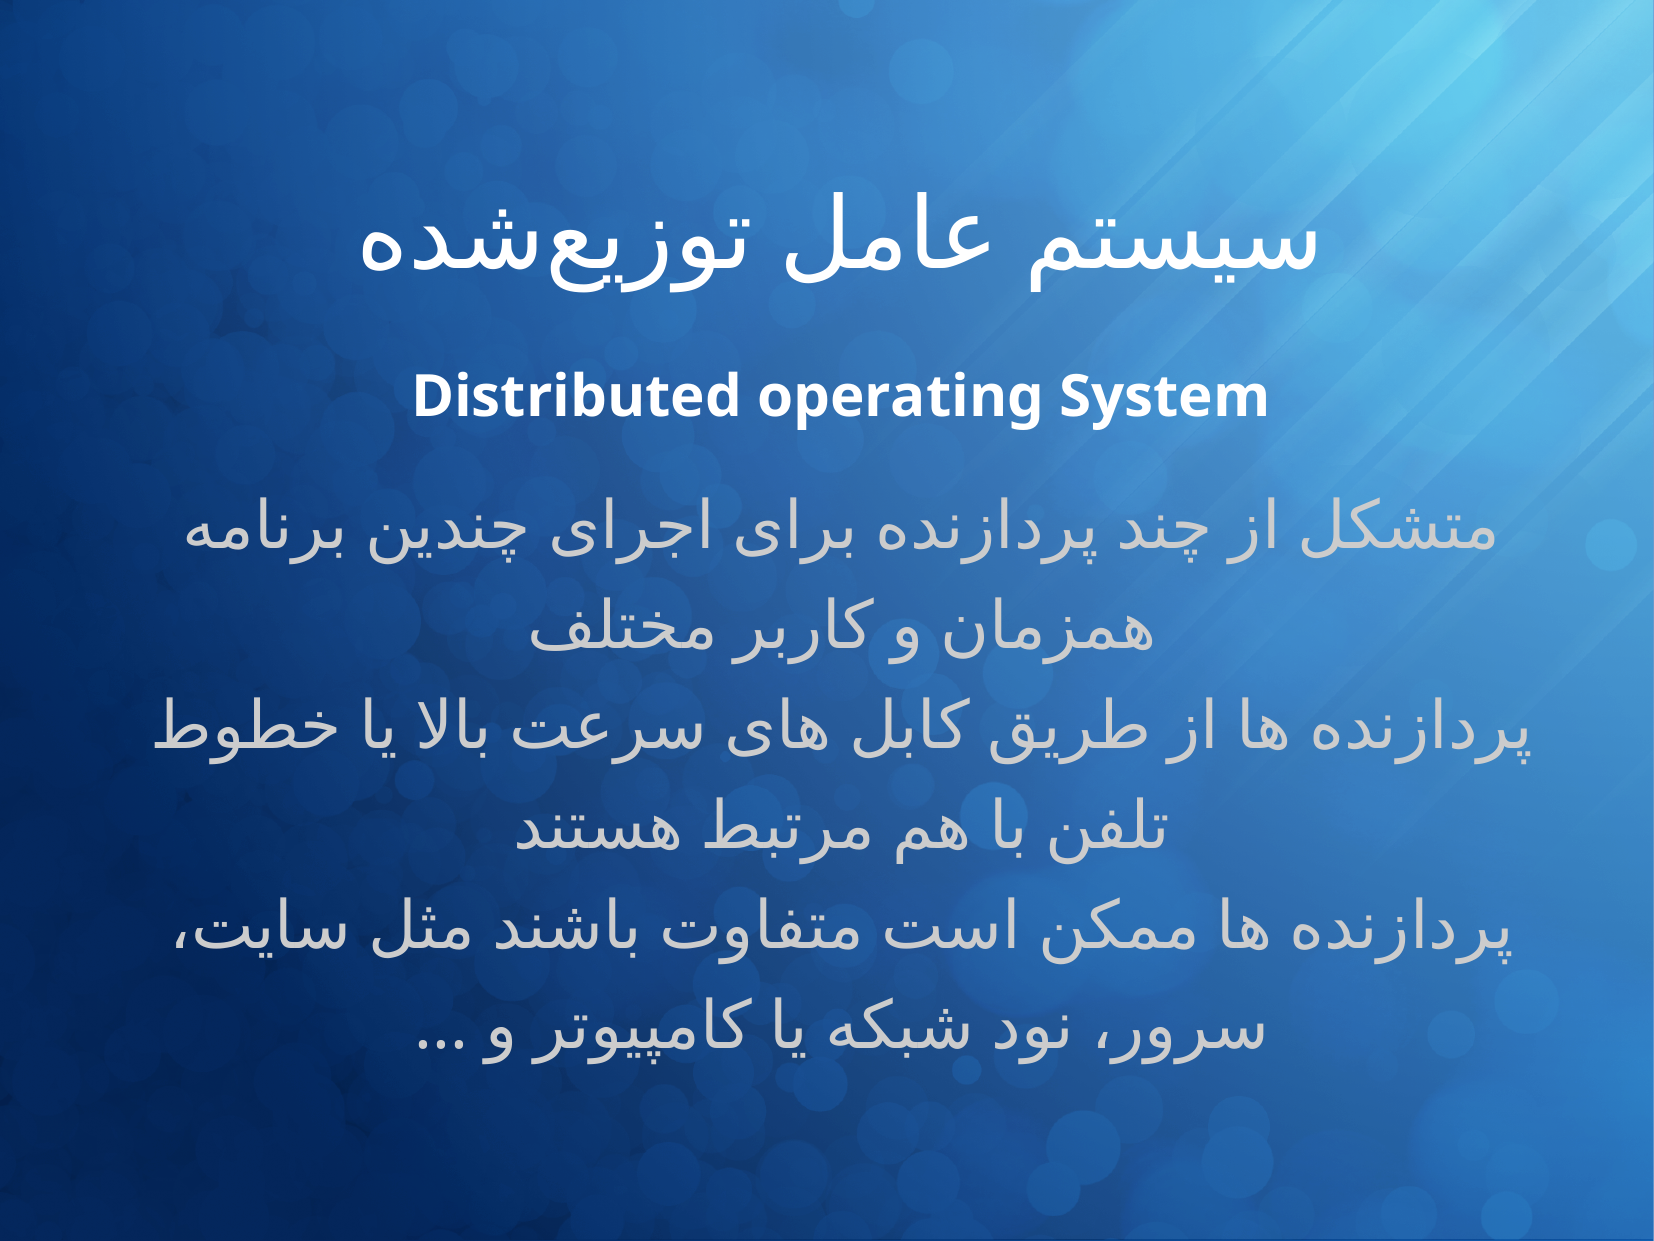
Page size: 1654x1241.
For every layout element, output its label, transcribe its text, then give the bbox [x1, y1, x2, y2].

title سیستم عامل توزیع‌شده [112, 112, 1570, 337]
title Distributed operating System [112, 337, 1570, 451]
picture [0, 0, 1654, 1241]
subtitle متشکل از چند پردازنده برای اجرای چندین برنامه همزمان و کاربر مختلف پردازنده ها از طریق کابل های سرعت بالا یا خطوط تلفن با هم مرتبط هستند پردازنده ها ممکن است متفاوت باشند مثل سایت، سرور، نود شبکه یا کامپیوتر و ... [113, 462, 1571, 1089]
